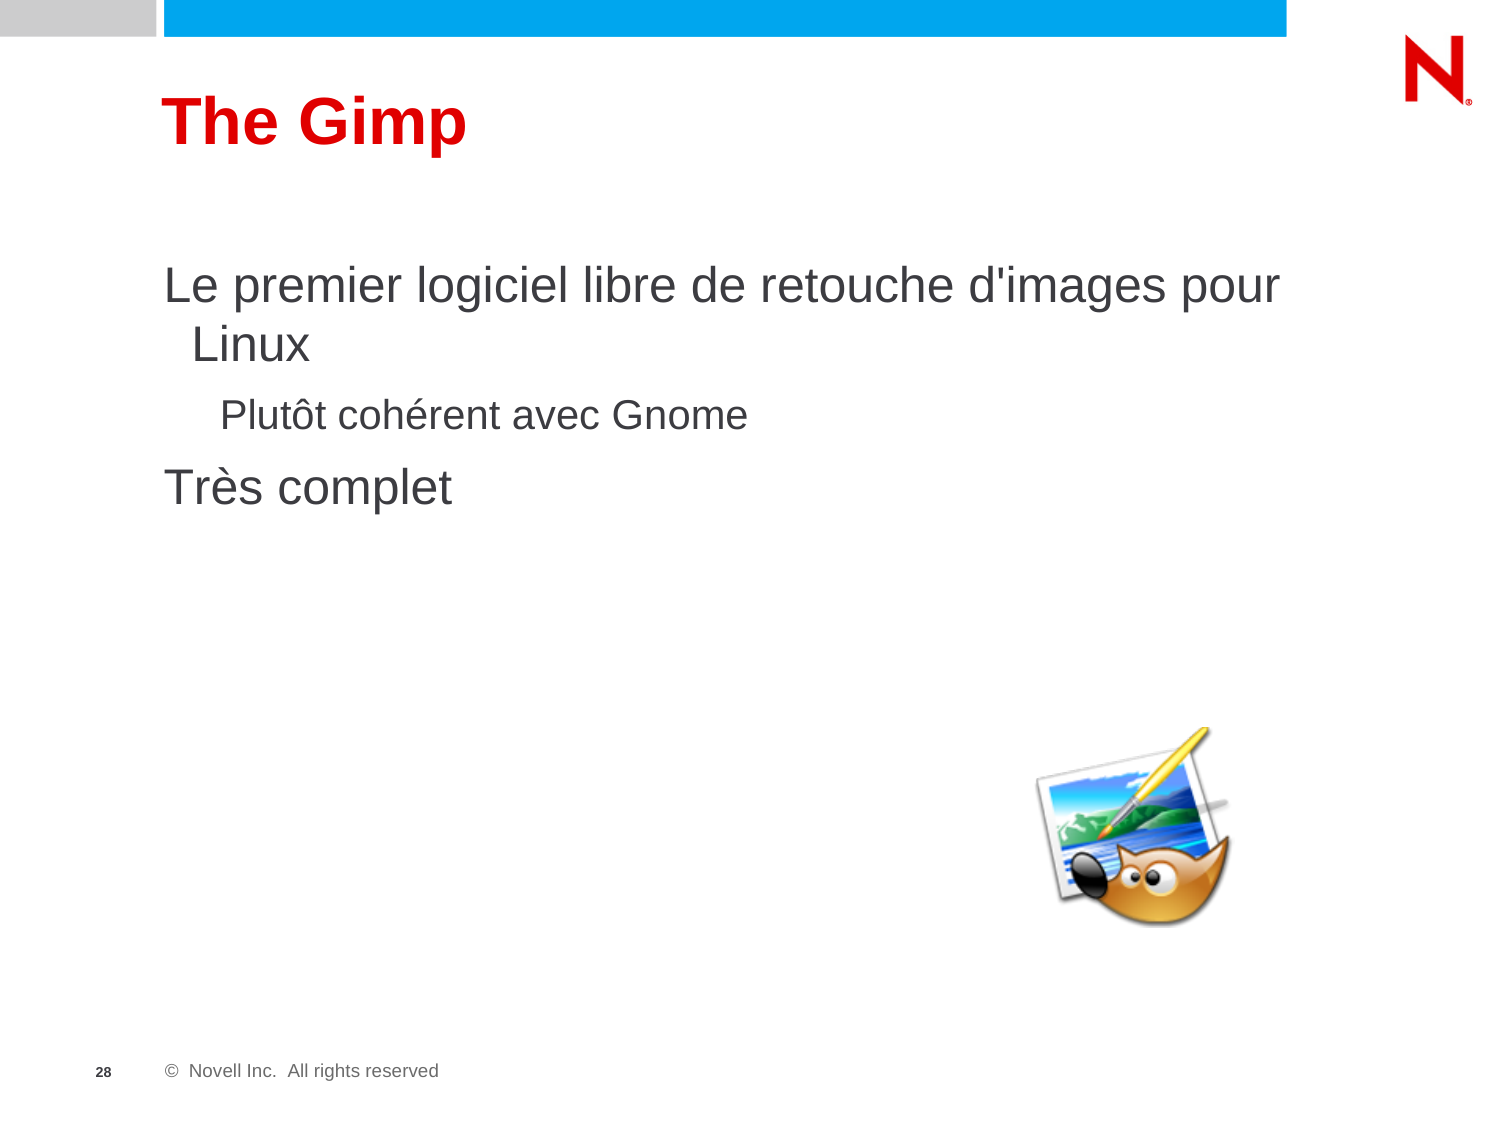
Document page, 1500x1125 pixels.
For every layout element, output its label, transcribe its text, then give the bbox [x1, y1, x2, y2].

list Le premier logiciel libre de retouche d'images pour Linux Plutôt cohérent avec Gnome Très complet [163, 254, 1404, 986]
title The Gimp [161, 41, 1383, 205]
picture [1403, 32, 1473, 107]
picture [1034, 727, 1235, 928]
